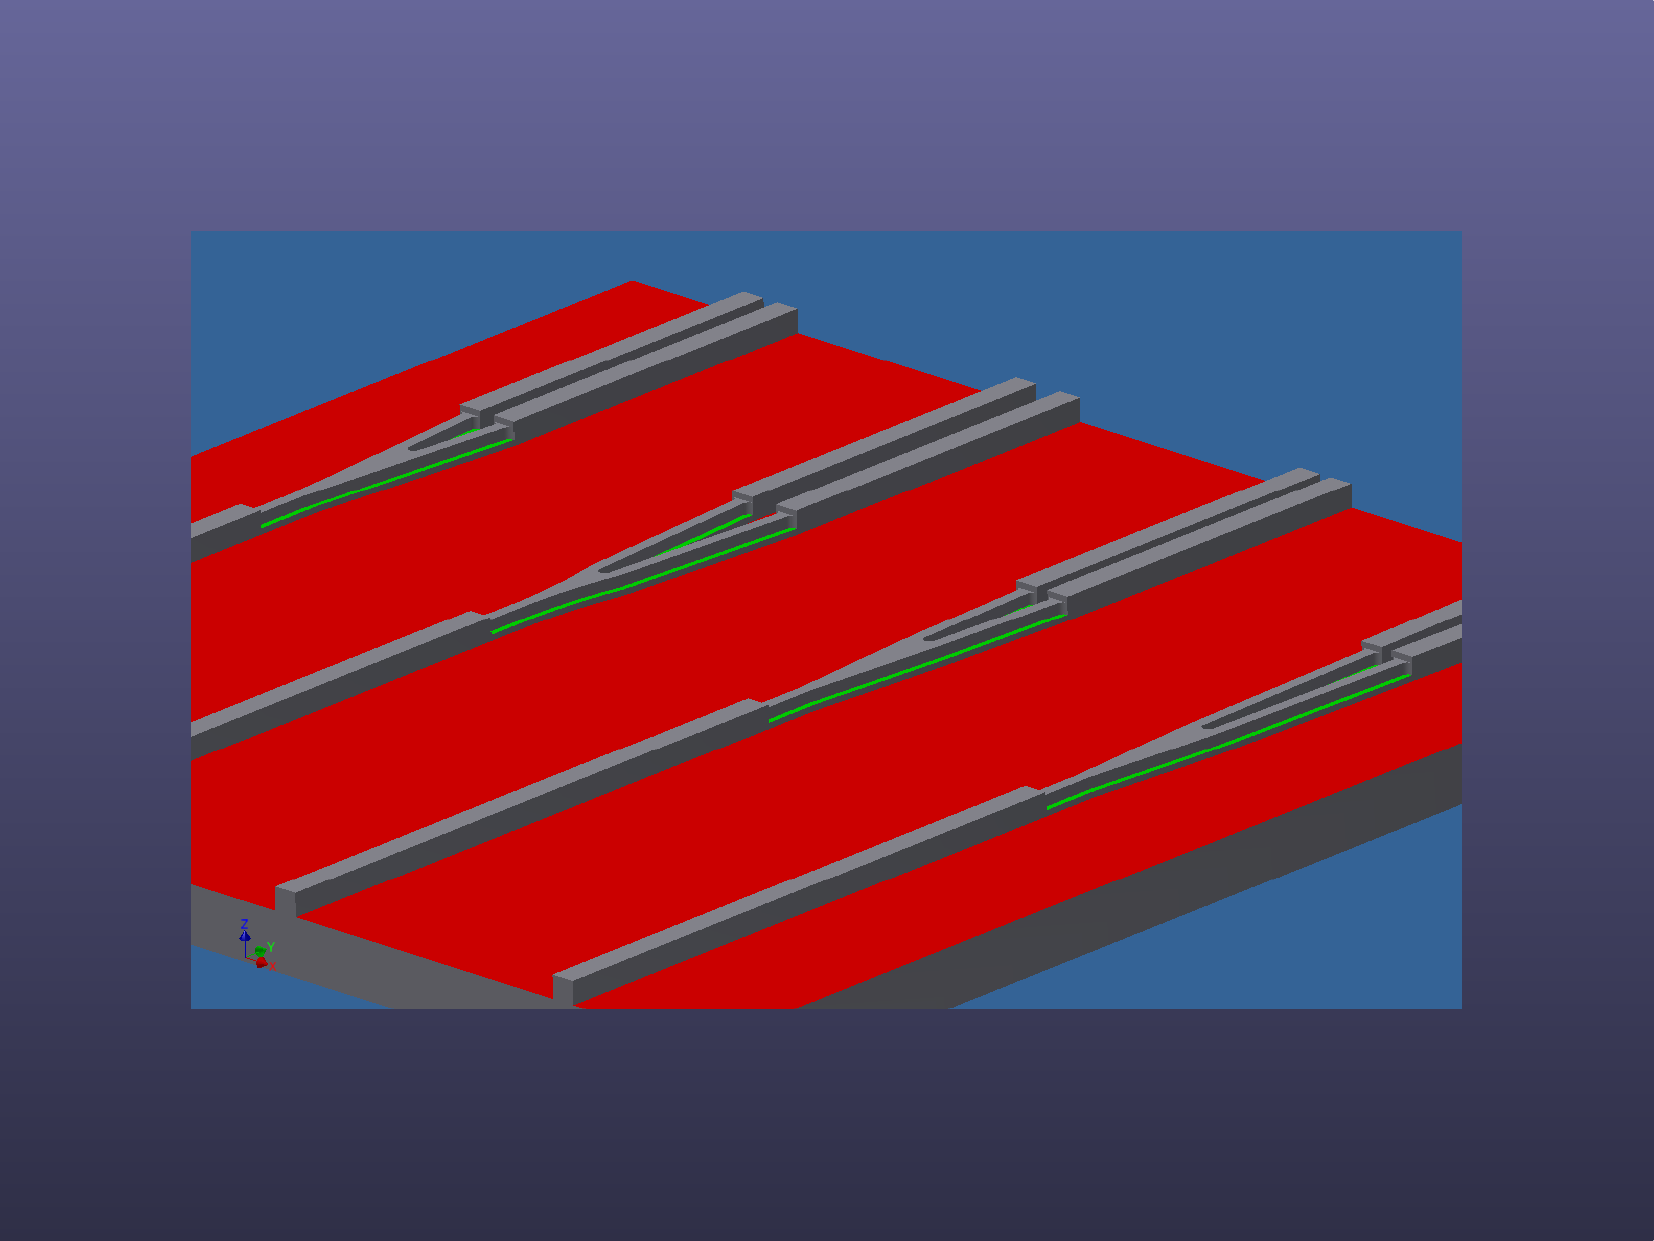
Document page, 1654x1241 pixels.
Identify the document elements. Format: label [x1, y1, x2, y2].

picture [191, 231, 1462, 1009]
